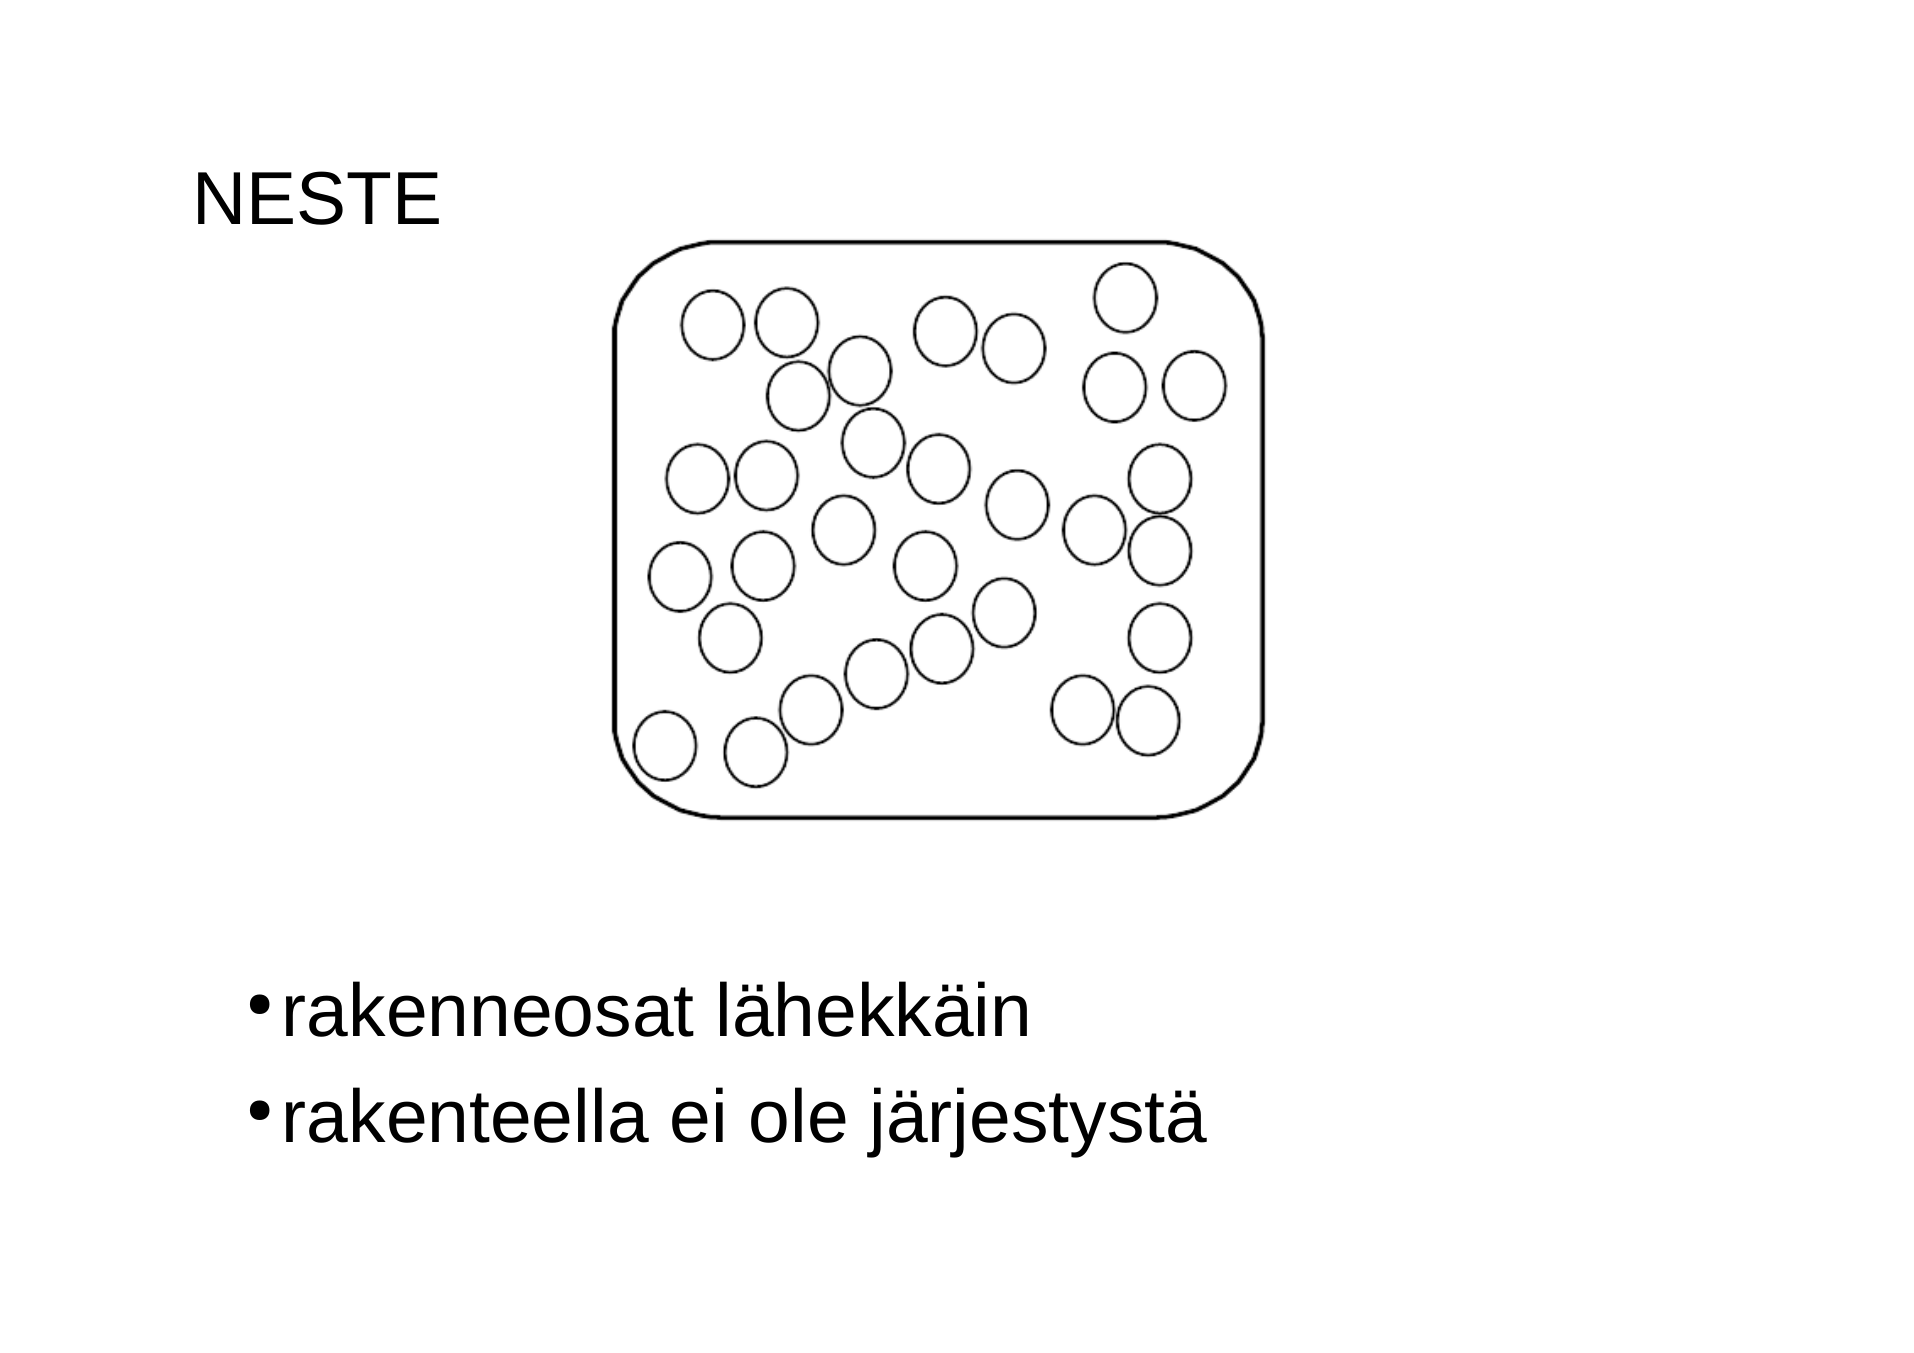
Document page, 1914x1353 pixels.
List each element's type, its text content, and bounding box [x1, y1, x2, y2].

text_box NESTE [177, 128, 502, 258]
picture [587, 180, 1299, 852]
text_box rakenneosat lähekkäin rakenteella ei ole järjestystä [231, 940, 1599, 1181]
